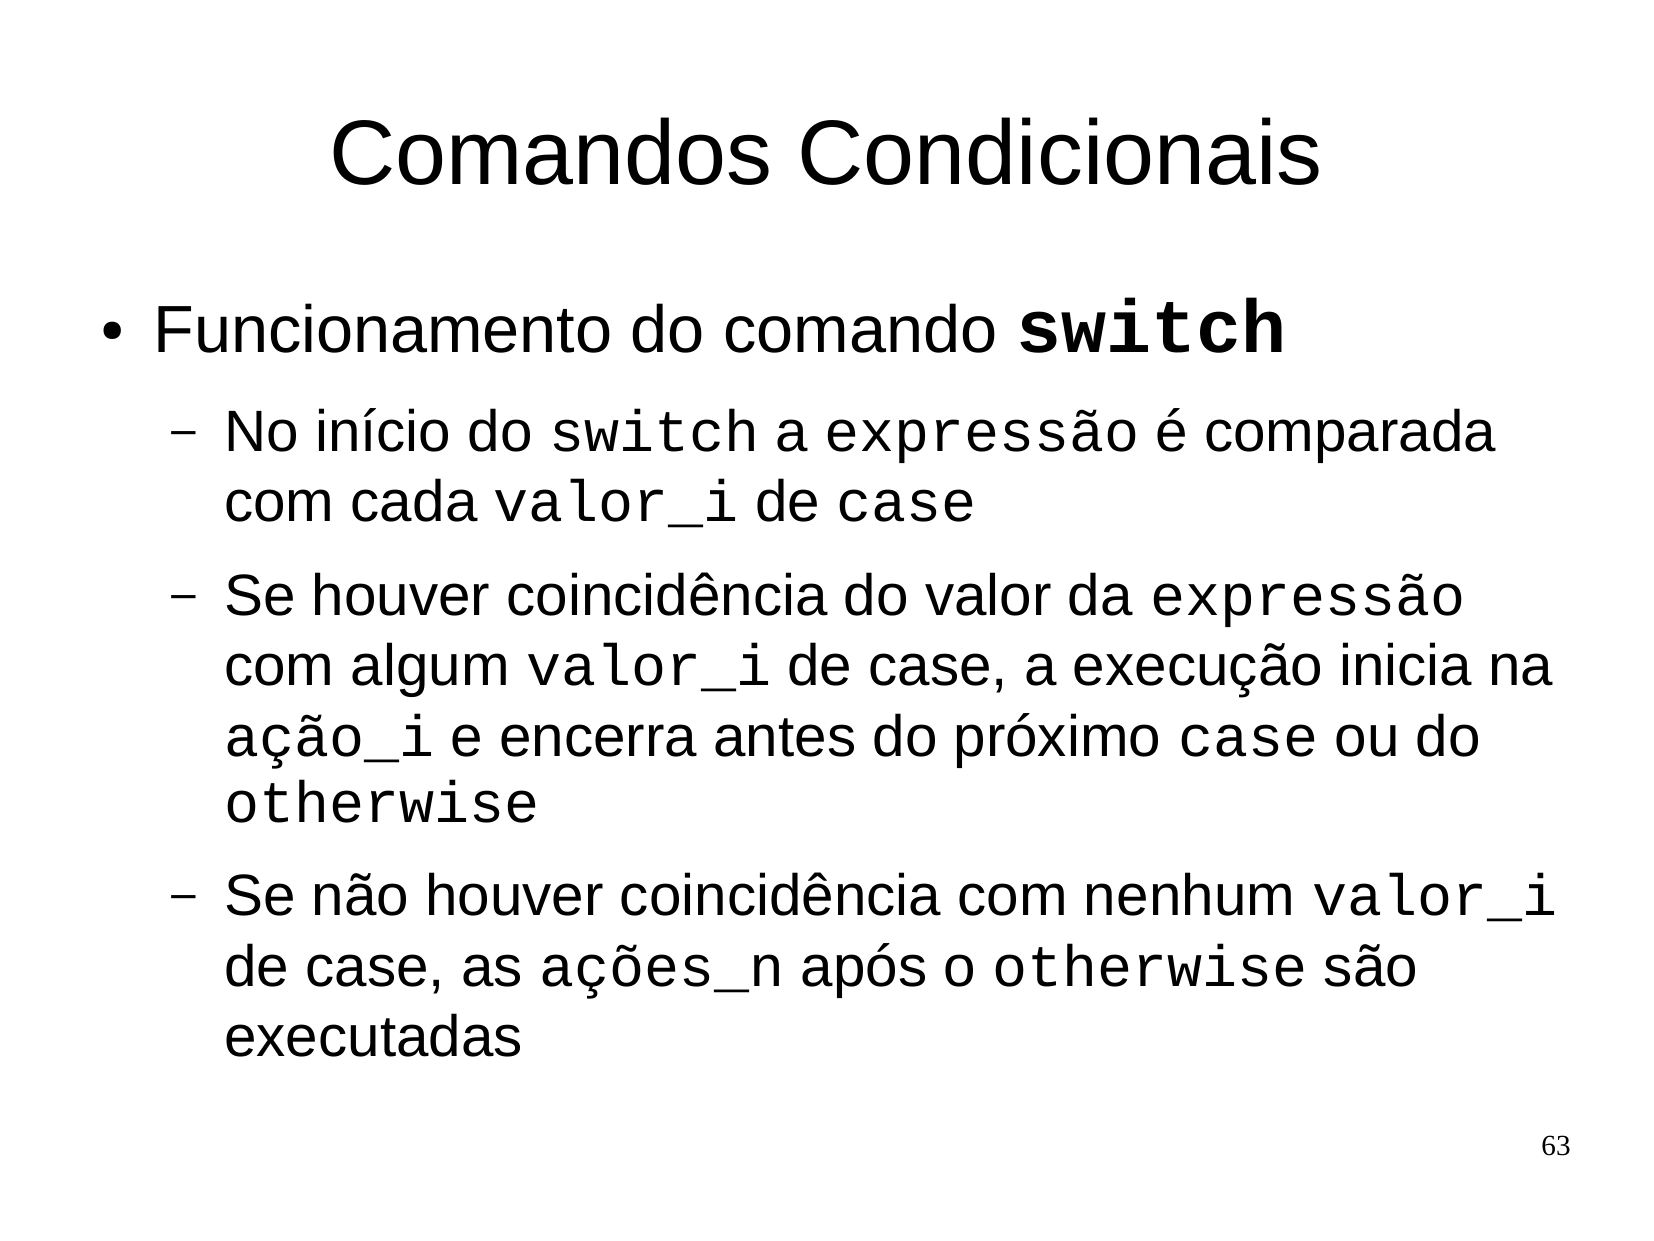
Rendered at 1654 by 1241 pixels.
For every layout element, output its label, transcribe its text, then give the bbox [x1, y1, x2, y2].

title Comandos Condicionais [82, 49, 1571, 257]
list Funcionamento do comando switch No início do switch a expressão é comparada com cada valor_i de case Se houver coincidência do valor da expressão com algum valor_i de case, a execução inicia na ação_i e encerra antes do próximo case ou do otherwise Se não houver coincidência com nenhum valor_i de case, as ações_n após o otherwise são executadas [82, 290, 1571, 1123]
